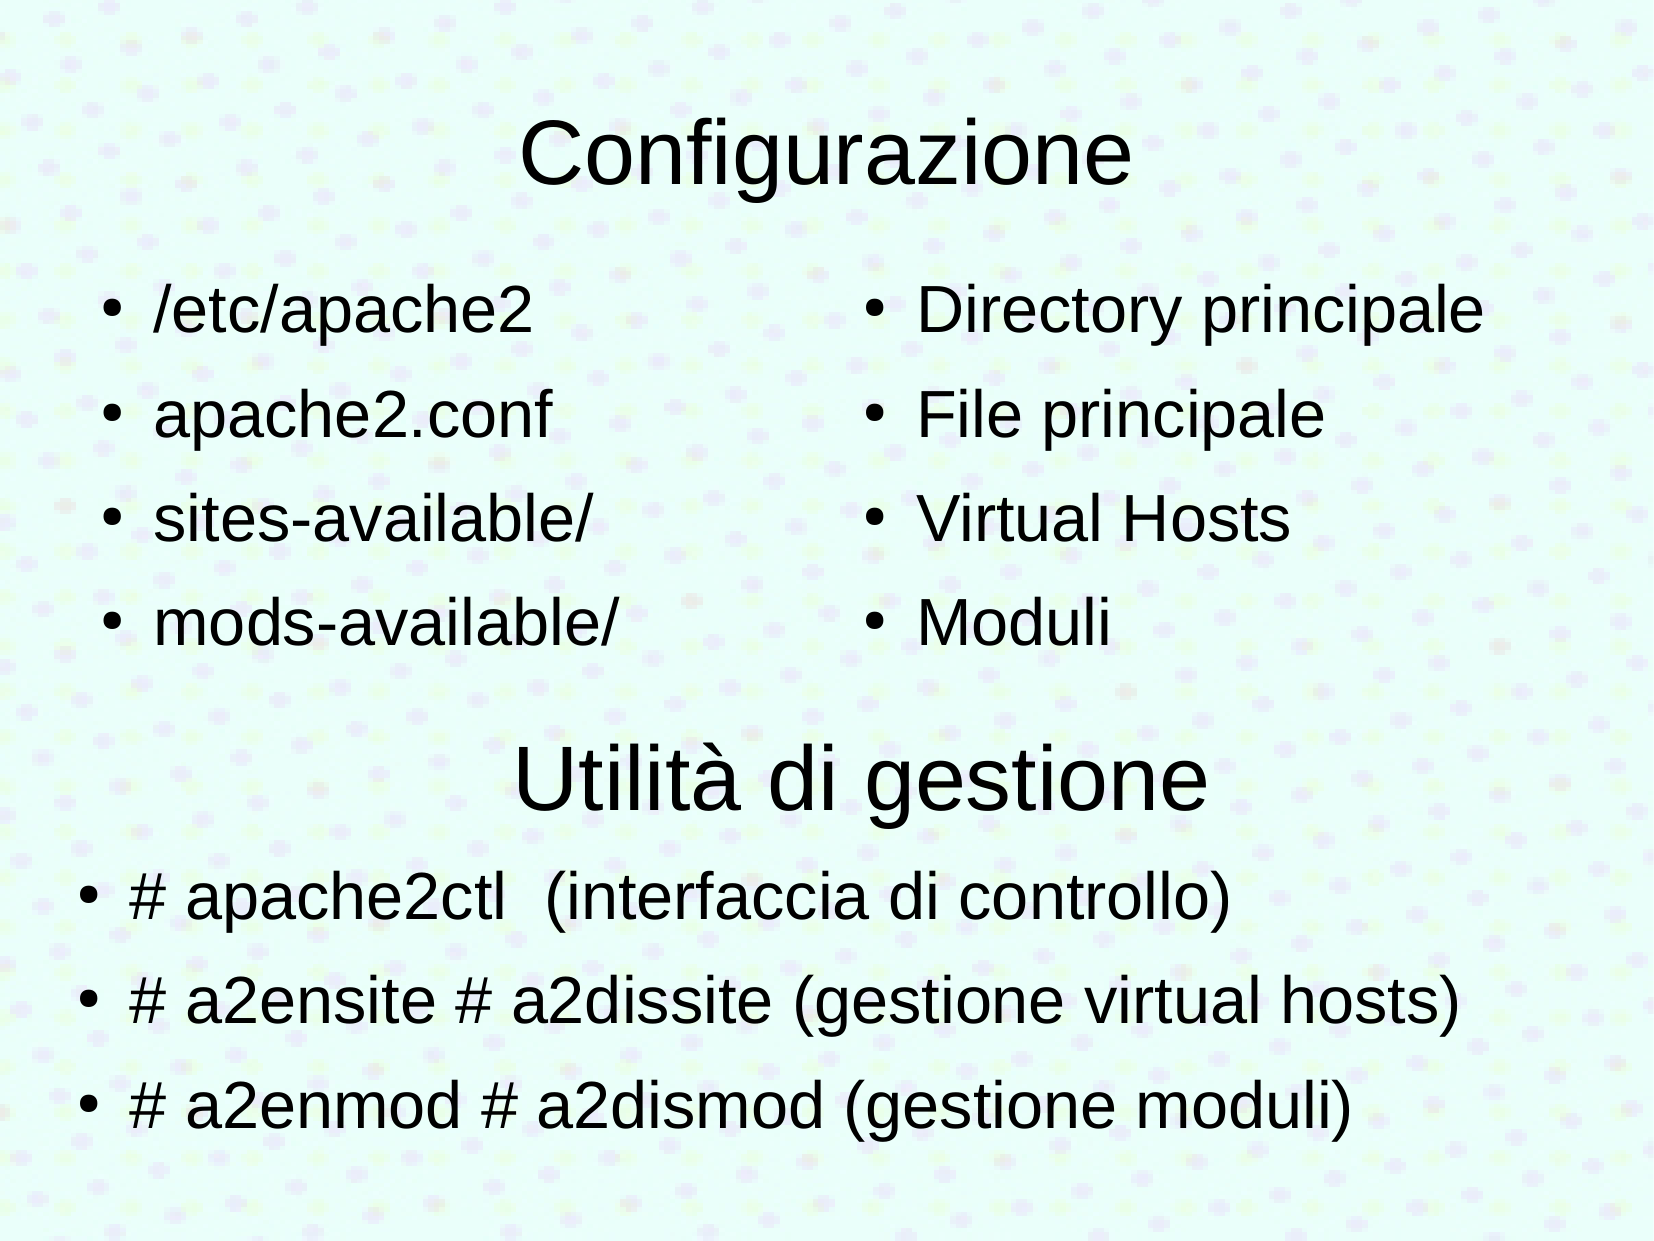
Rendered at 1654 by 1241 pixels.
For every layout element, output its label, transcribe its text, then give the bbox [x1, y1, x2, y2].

list Utilità di gestione # apache2ctl (interfaccia di controllo) # a2ensite # a2dissite (gestione virtual hosts) # a2enmod # a2dismod (gestione moduli) [59, 727, 1595, 1146]
title Configurazione [82, 56, 1571, 250]
list Directory principale File principale Virtual Hosts Moduli [845, 272, 1572, 691]
list /etc/apache2 apache2.conf sites-available/ mods-available/ [82, 272, 809, 691]
picture [0, 0, 1654, 1241]
